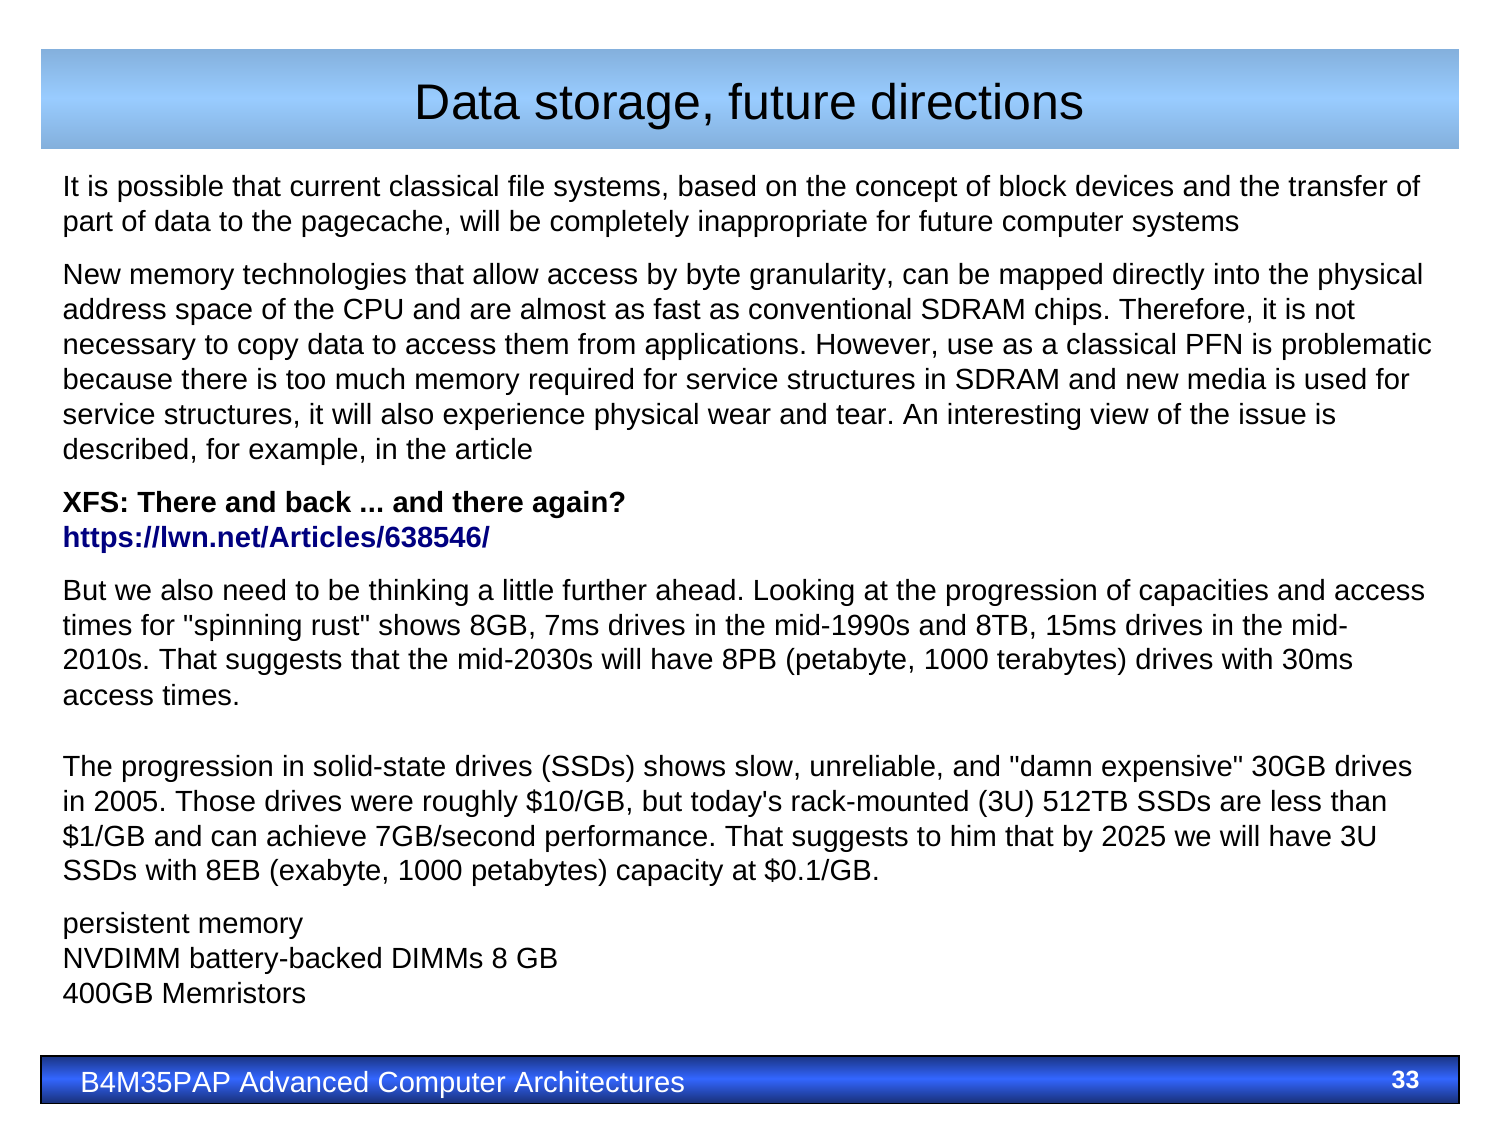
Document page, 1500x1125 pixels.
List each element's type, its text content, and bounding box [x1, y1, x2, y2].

text_box It is possible that current classical file systems, based on the concept of block devices and the transfer of part of data to the pagecache, will be completely inappropriate for future computer systems New memory technologies that allow access by byte granularity, can be mapped directly into the physical address space of the CPU and are almost as fast as conventional SDRAM chips. Therefore, it is not necessary to copy data to access them from applications. However, use as a classical PFN is problematic because there is too much memory required for service structures in SDRAM and new media is used for service structures, it will also experience physical wear and tear. An interesting view of the issue is described, for example, in the article XFS: There and back ... and there again? https://lwn.net/Articles/638546/ But we also need to be thinking a little further ahead. Looking at the progression of capacities and access times for "spinning rust" shows 8GB, 7ms drives in the mid-1990s and 8TB, 15ms drives in the mid-2010s. That suggests that the mid-2030s will have 8PB (petabyte, 1000 terabytes) drives with 30ms access times. The progression in solid-state drives (SSDs) shows slow, unreliable, and "damn expensive" 30GB drives in 2005. Those drives were roughly $10/GB, but today's rack-mounted (3U) 512TB SSDs are less than $1/GB and can achieve 7GB/second performance. That suggests to him that by 2025 we will have 3U SSDs with 8EB (exabyte, 1000 petabytes) capacity at $0.1/GB. persistent memory NVDIMM battery-backed DIMMs 8 GB 400GB Memristors [47, 159, 1451, 1018]
title Data storage, future directions [41, 49, 1459, 149]
